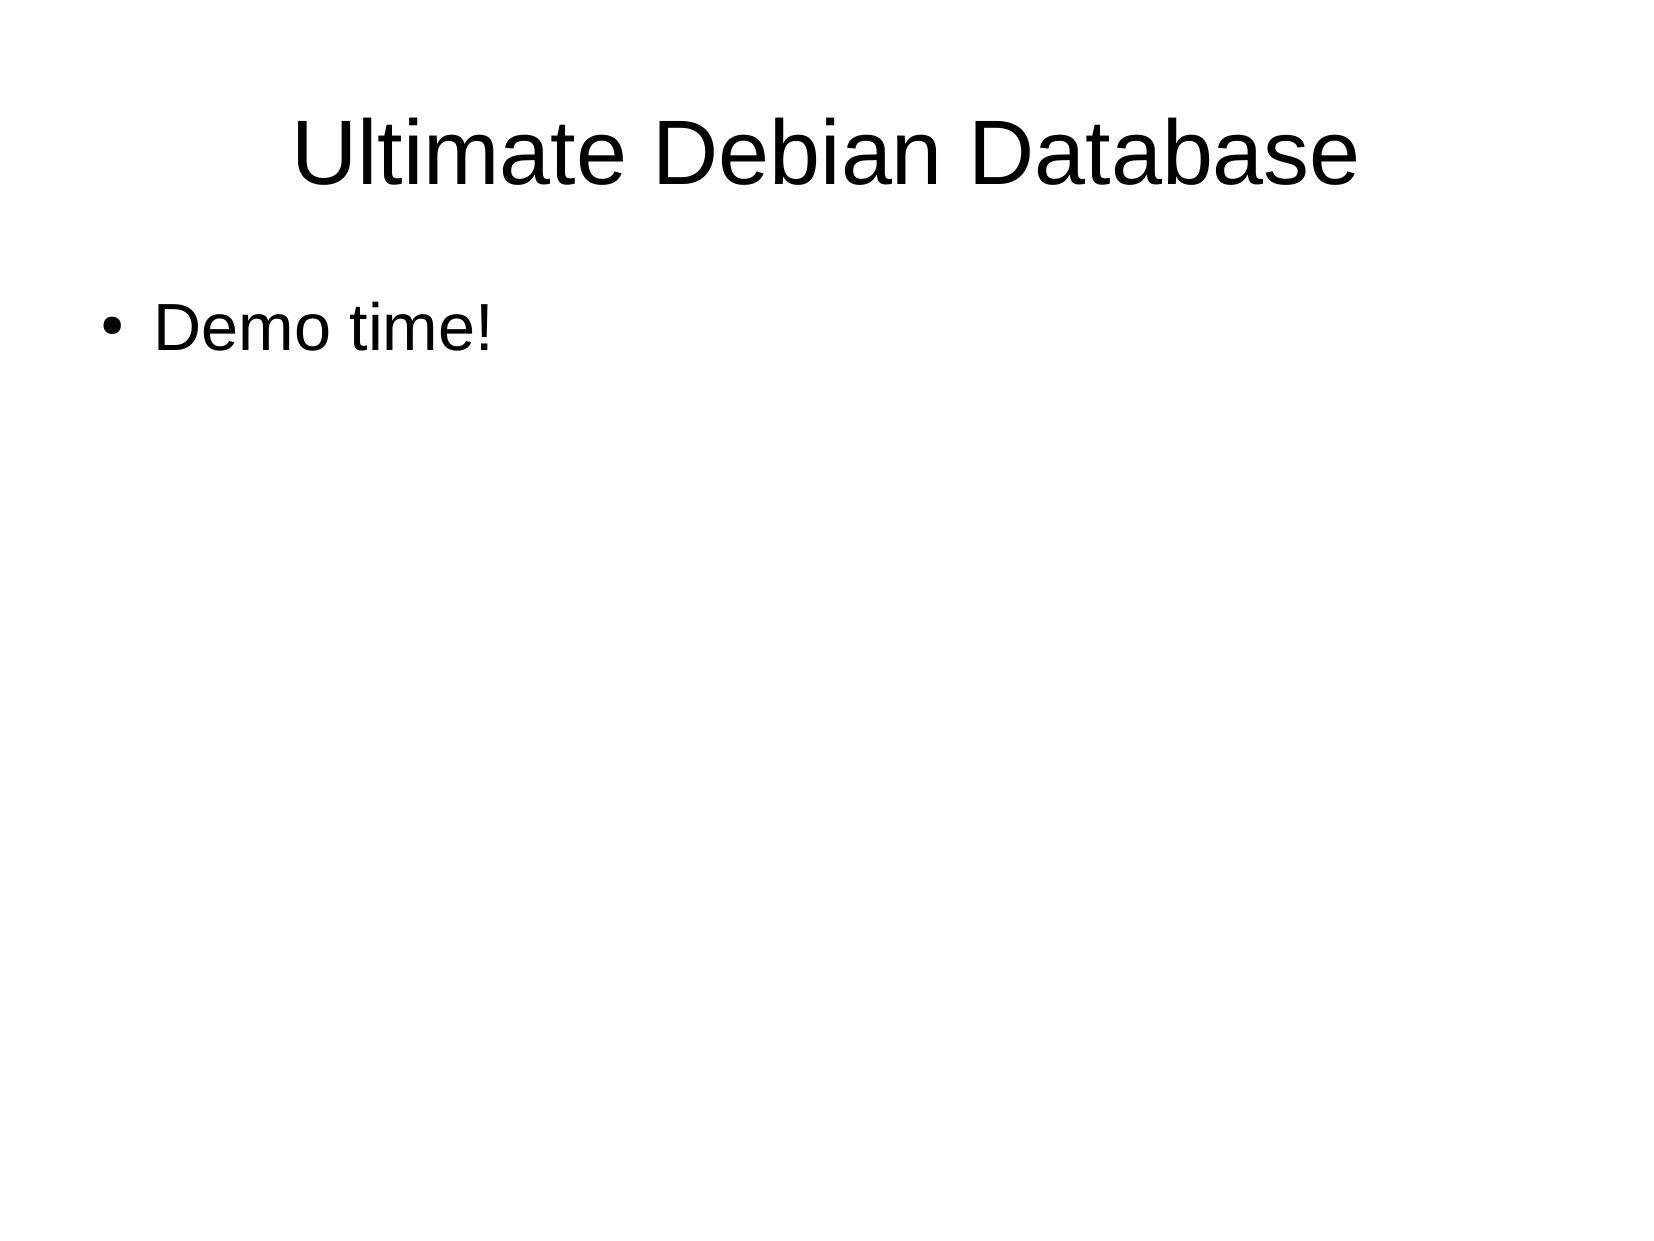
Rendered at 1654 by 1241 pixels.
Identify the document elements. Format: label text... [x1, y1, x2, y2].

title Ultimate Debian Database [82, 49, 1571, 257]
list Demo time! [82, 290, 1571, 1109]
